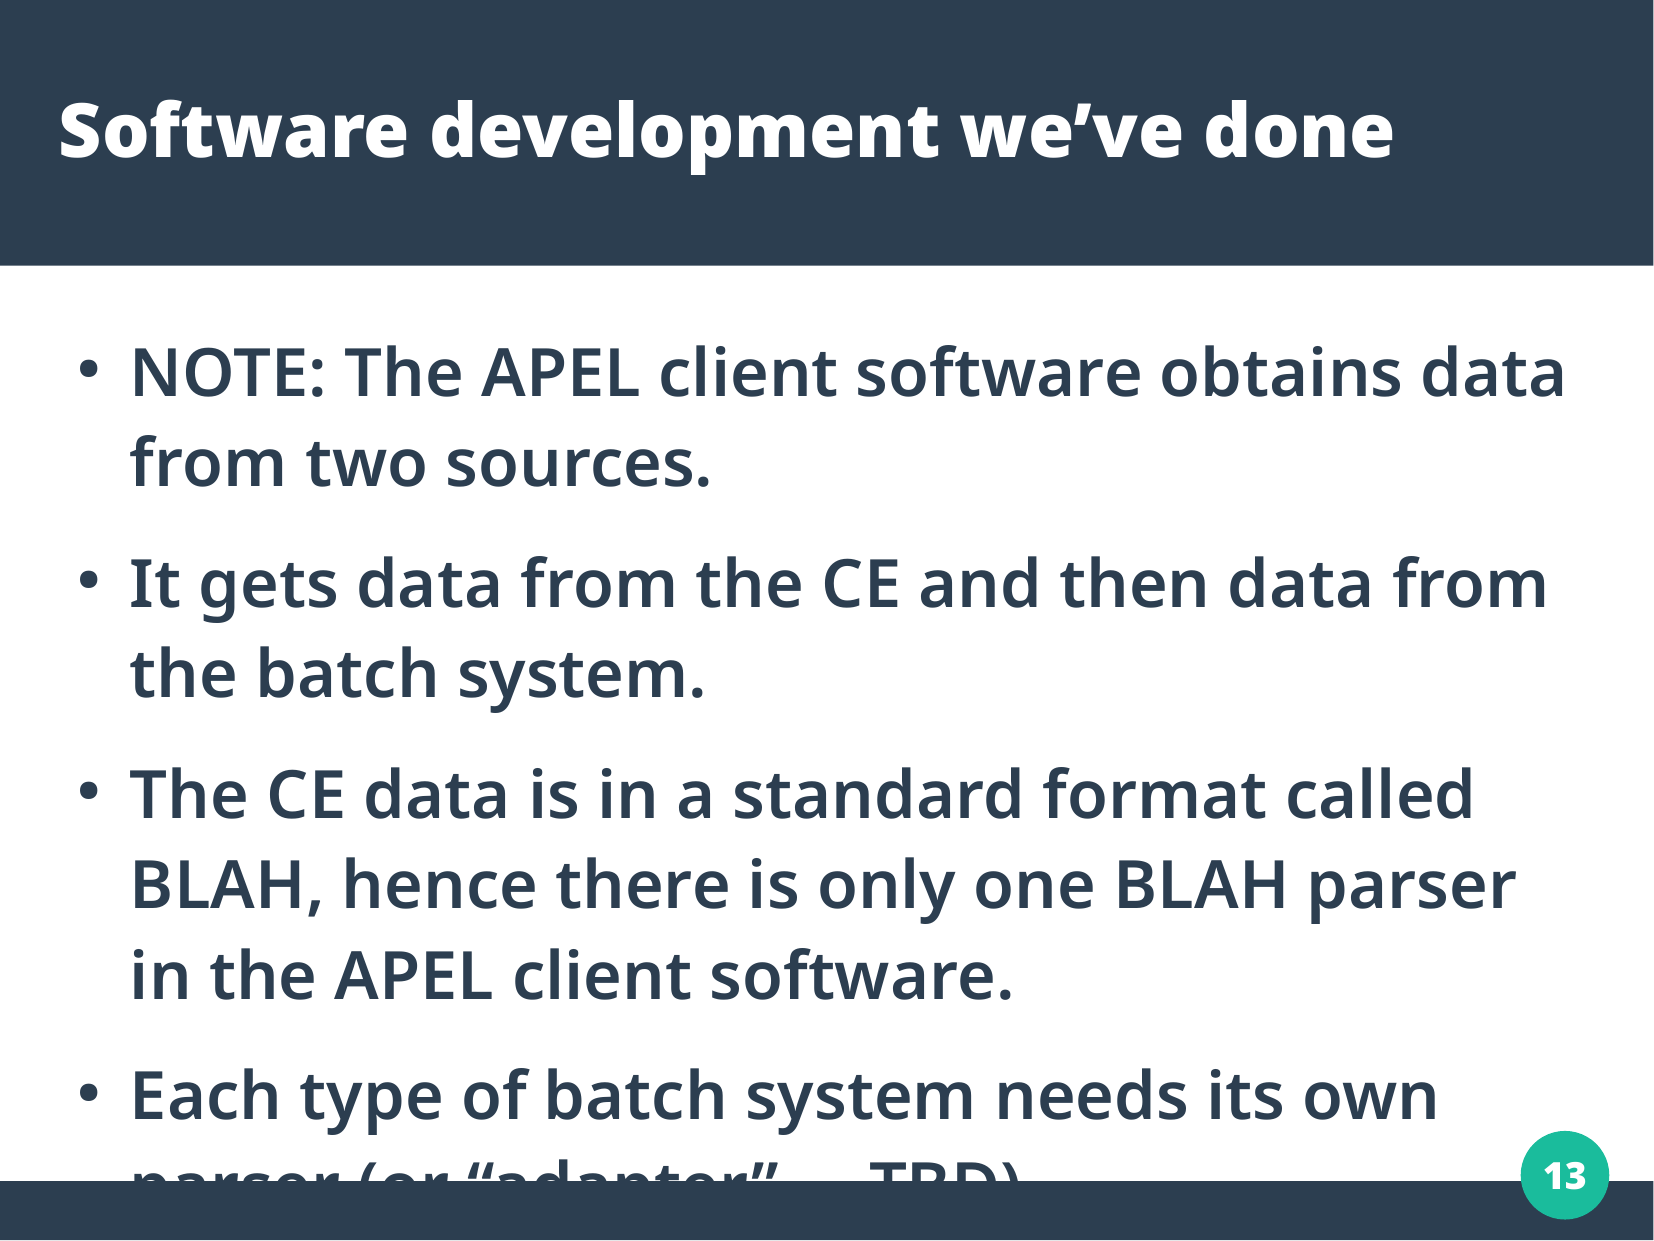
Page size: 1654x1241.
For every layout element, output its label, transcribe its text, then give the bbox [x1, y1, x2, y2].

list NOTE: The APEL client software obtains data from two sources. It gets data from the CE and then data from the batch system. The CE data is in a standard format called BLAH, hence there is only one BLAH parser in the APEL client software. Each type of batch system needs its own parser (or “adapter” … TBD). [59, 324, 1595, 1152]
title Software development we’ve done [59, 49, 1595, 207]
